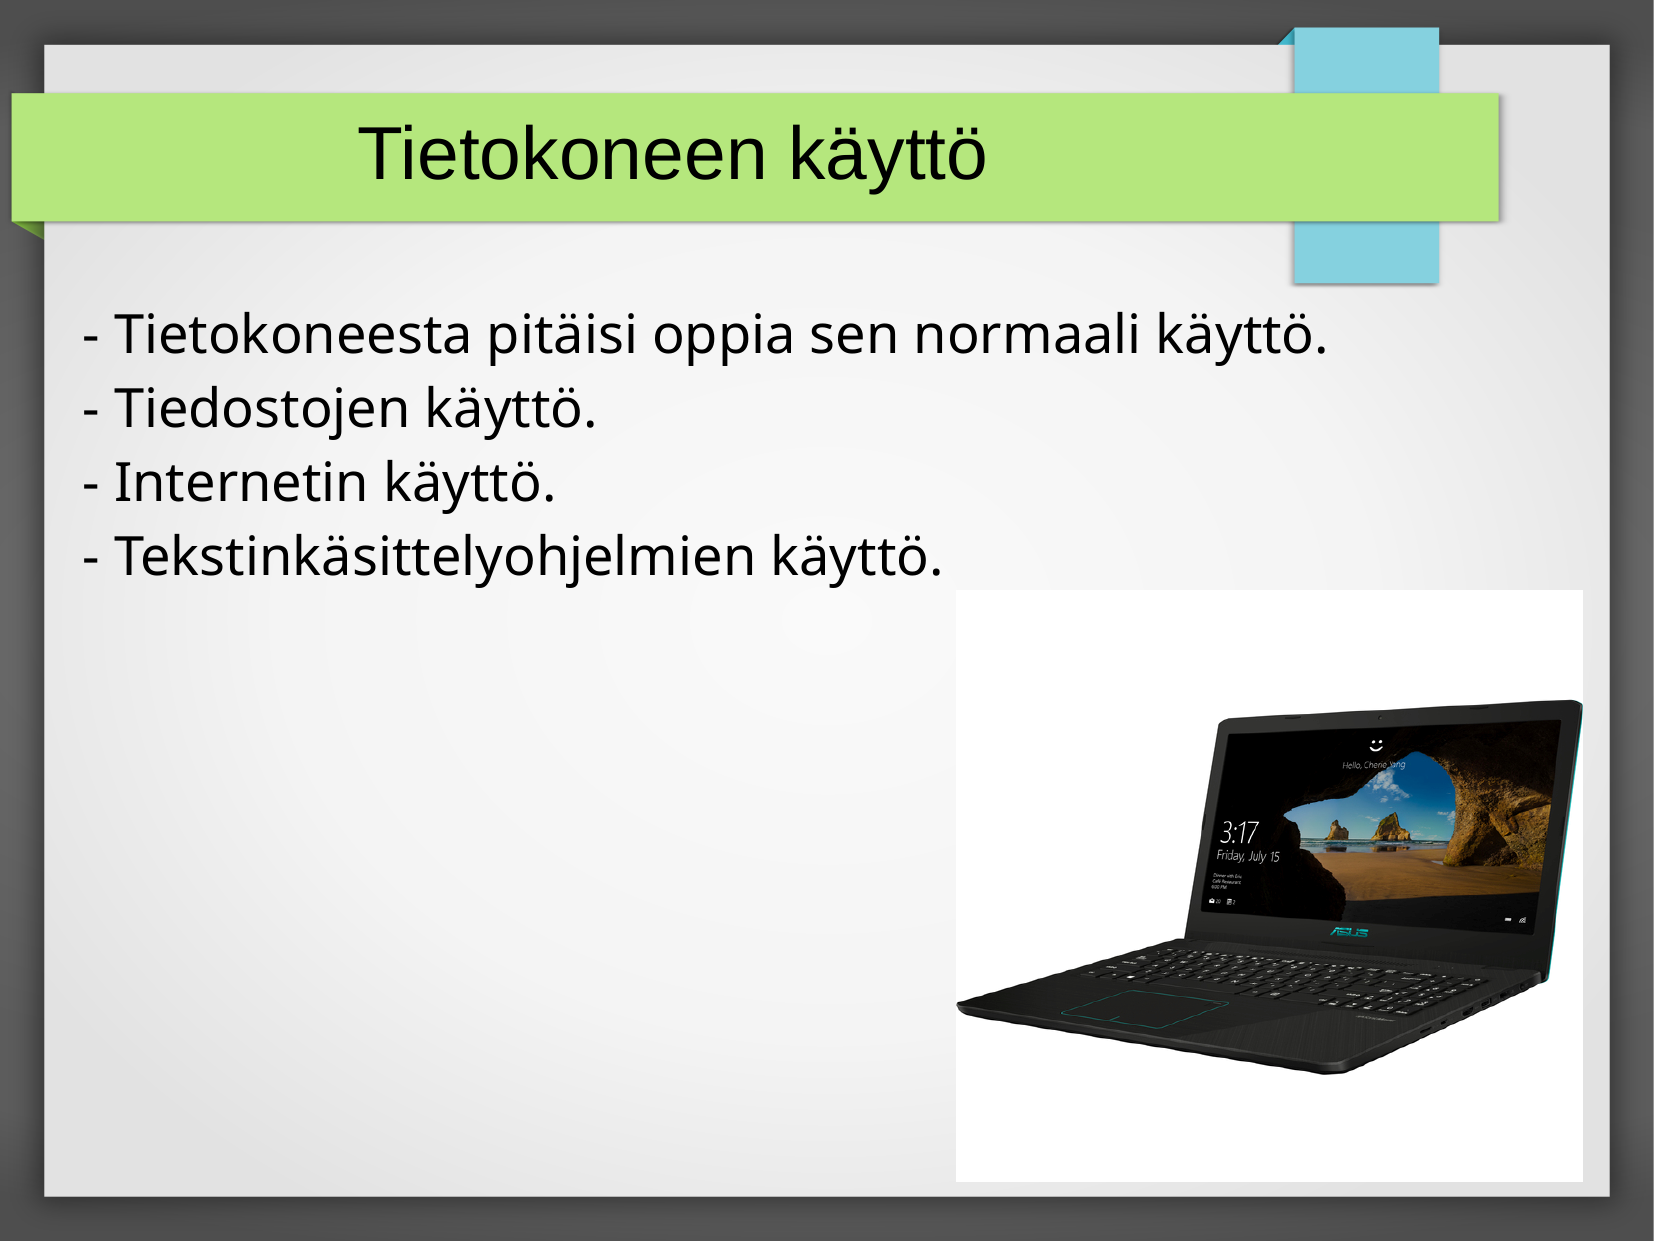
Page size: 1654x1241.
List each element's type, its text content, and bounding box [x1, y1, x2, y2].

subtitle - Tietokoneesta pitäisi oppia sen normaali käyttö. - Tiedostojen käyttö. - Internetin käyttö. - Tekstinkäsittelyohjelmien käyttö. [82, 295, 1571, 1015]
title Tietokoneen käyttö [82, 94, 1264, 213]
picture [0, 0, 1654, 1241]
